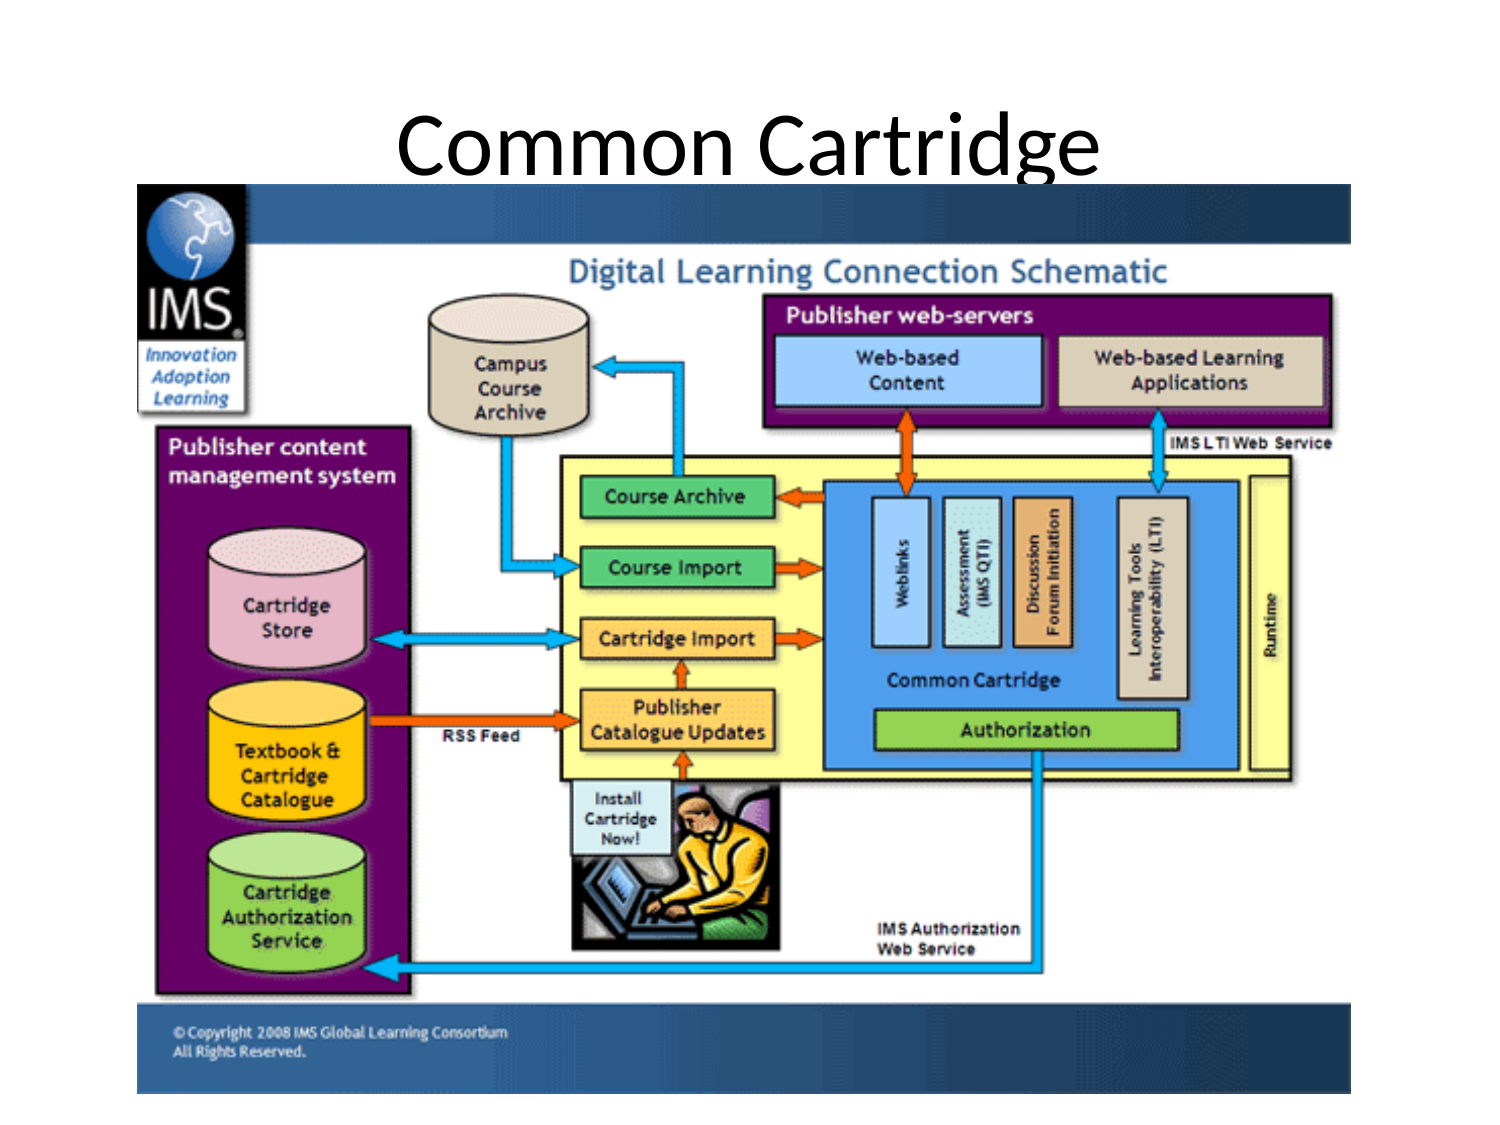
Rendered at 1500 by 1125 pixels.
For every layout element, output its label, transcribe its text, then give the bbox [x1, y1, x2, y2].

picture [137, 184, 1351, 1094]
title Common Cartridge [75, 45, 1426, 233]
